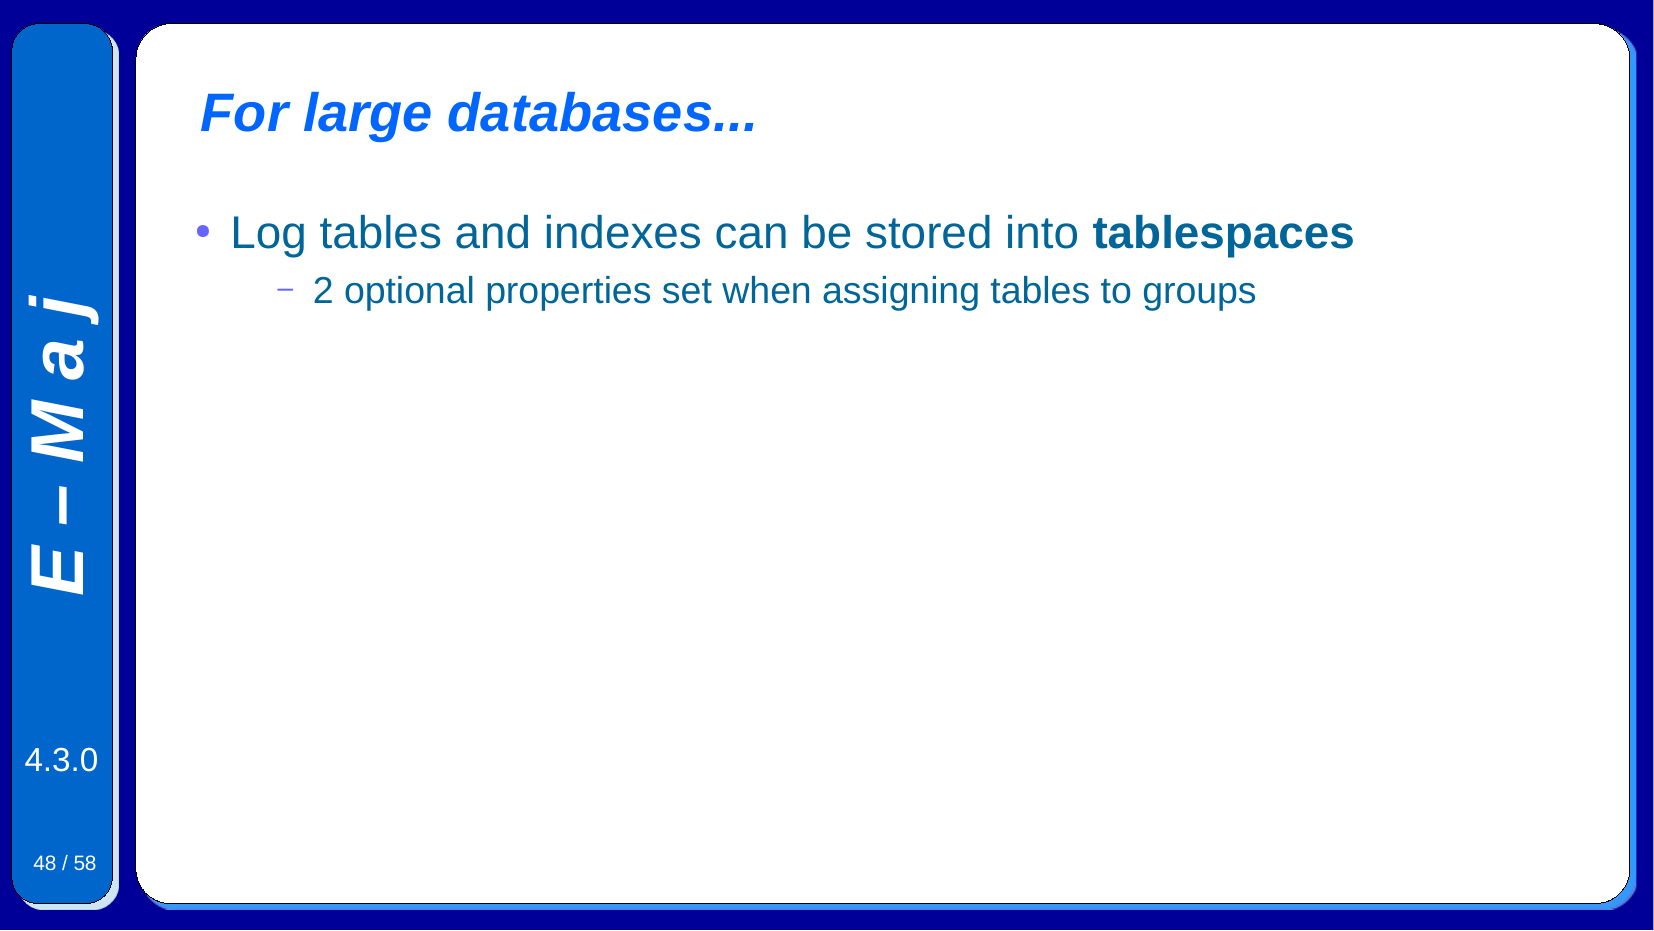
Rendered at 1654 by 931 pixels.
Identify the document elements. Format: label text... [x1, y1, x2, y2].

title For large databases... [200, 34, 1575, 191]
list Log tables and indexes can be stored into tablespaces 2 optional properties set when assigning tables to groups [177, 206, 1587, 827]
